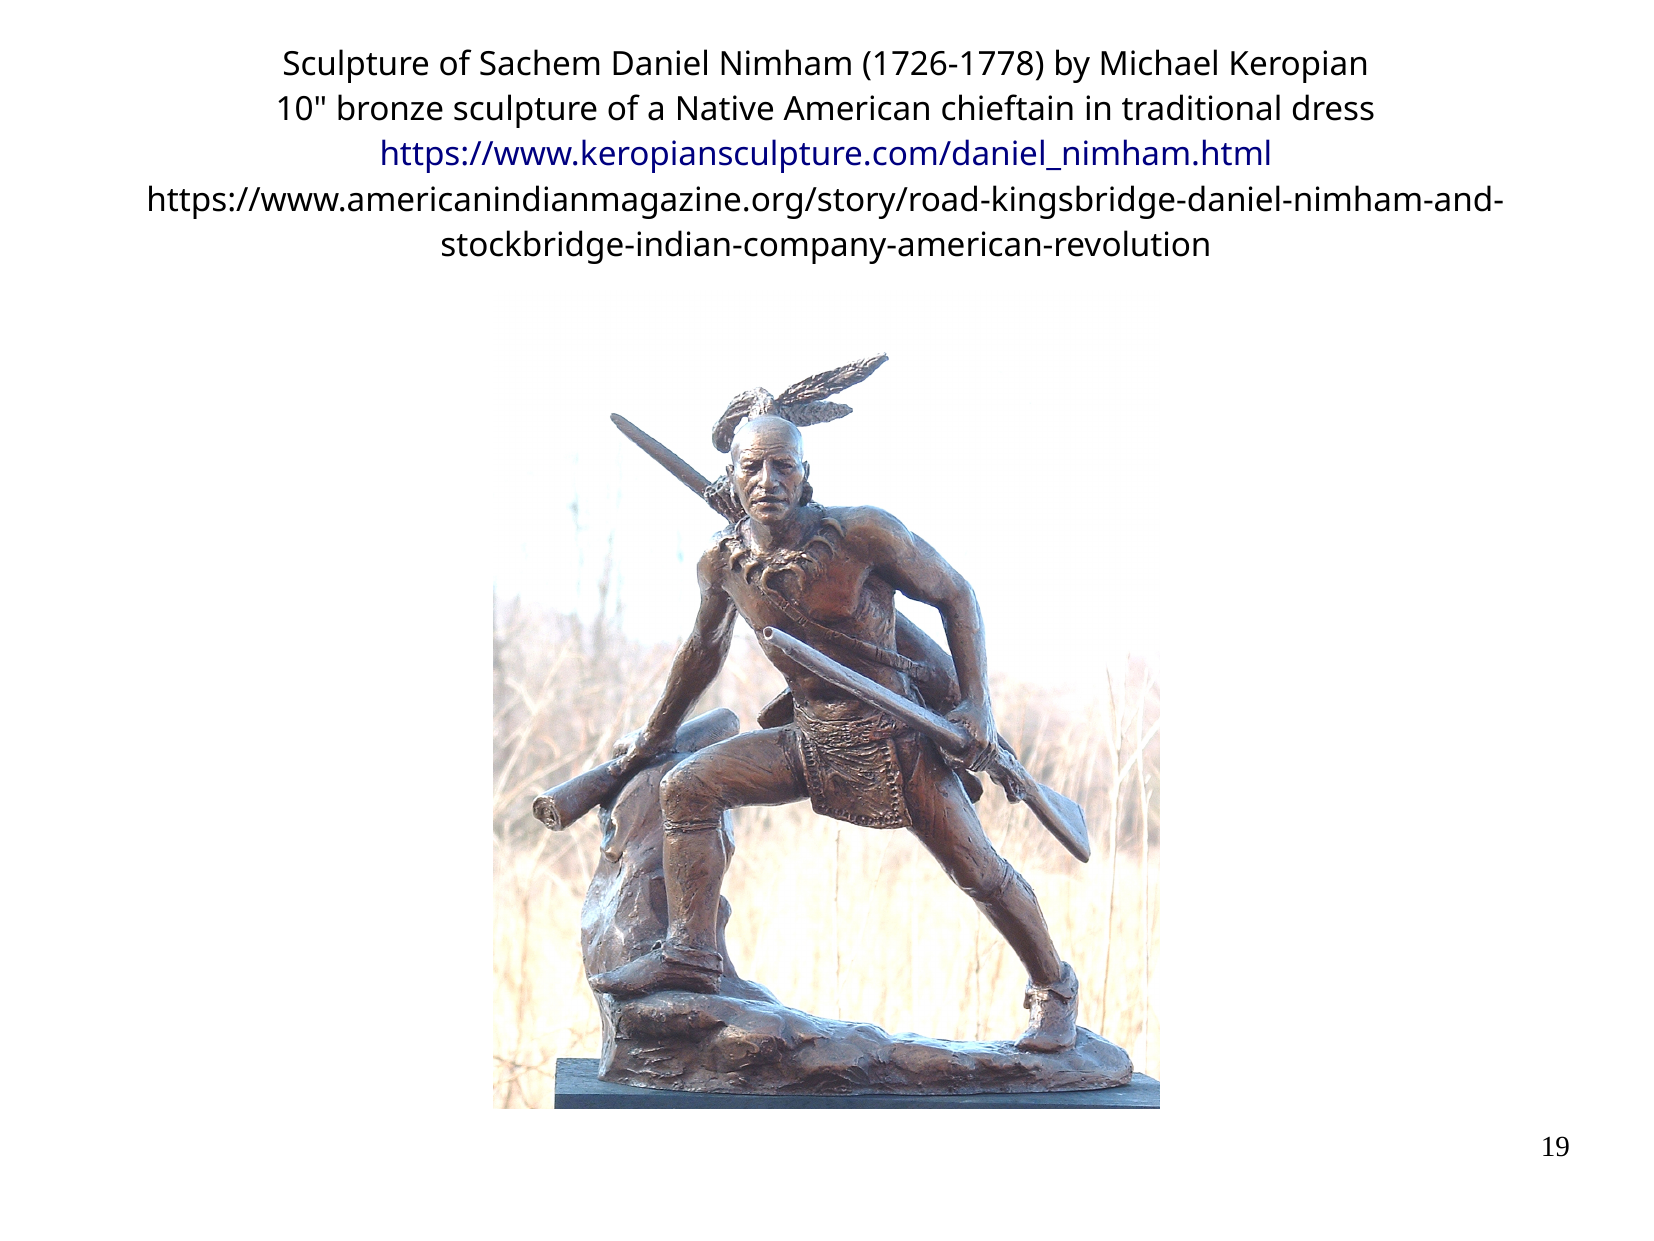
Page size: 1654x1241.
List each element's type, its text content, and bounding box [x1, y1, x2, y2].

title Sculpture of Sachem Daniel Nimham (1726-1778) by Michael Keropian 10" bronze sculpture of a Native American chieftain in traditional dress https://www.keropiansculpture.com/daniel_nimham.html https://www.americanindianmagazine.org/story/road-kingsbridge-daniel-nimham-and-stockbridge-indian-company-american-revolution [82, 49, 1571, 257]
picture [493, 290, 1160, 1109]
